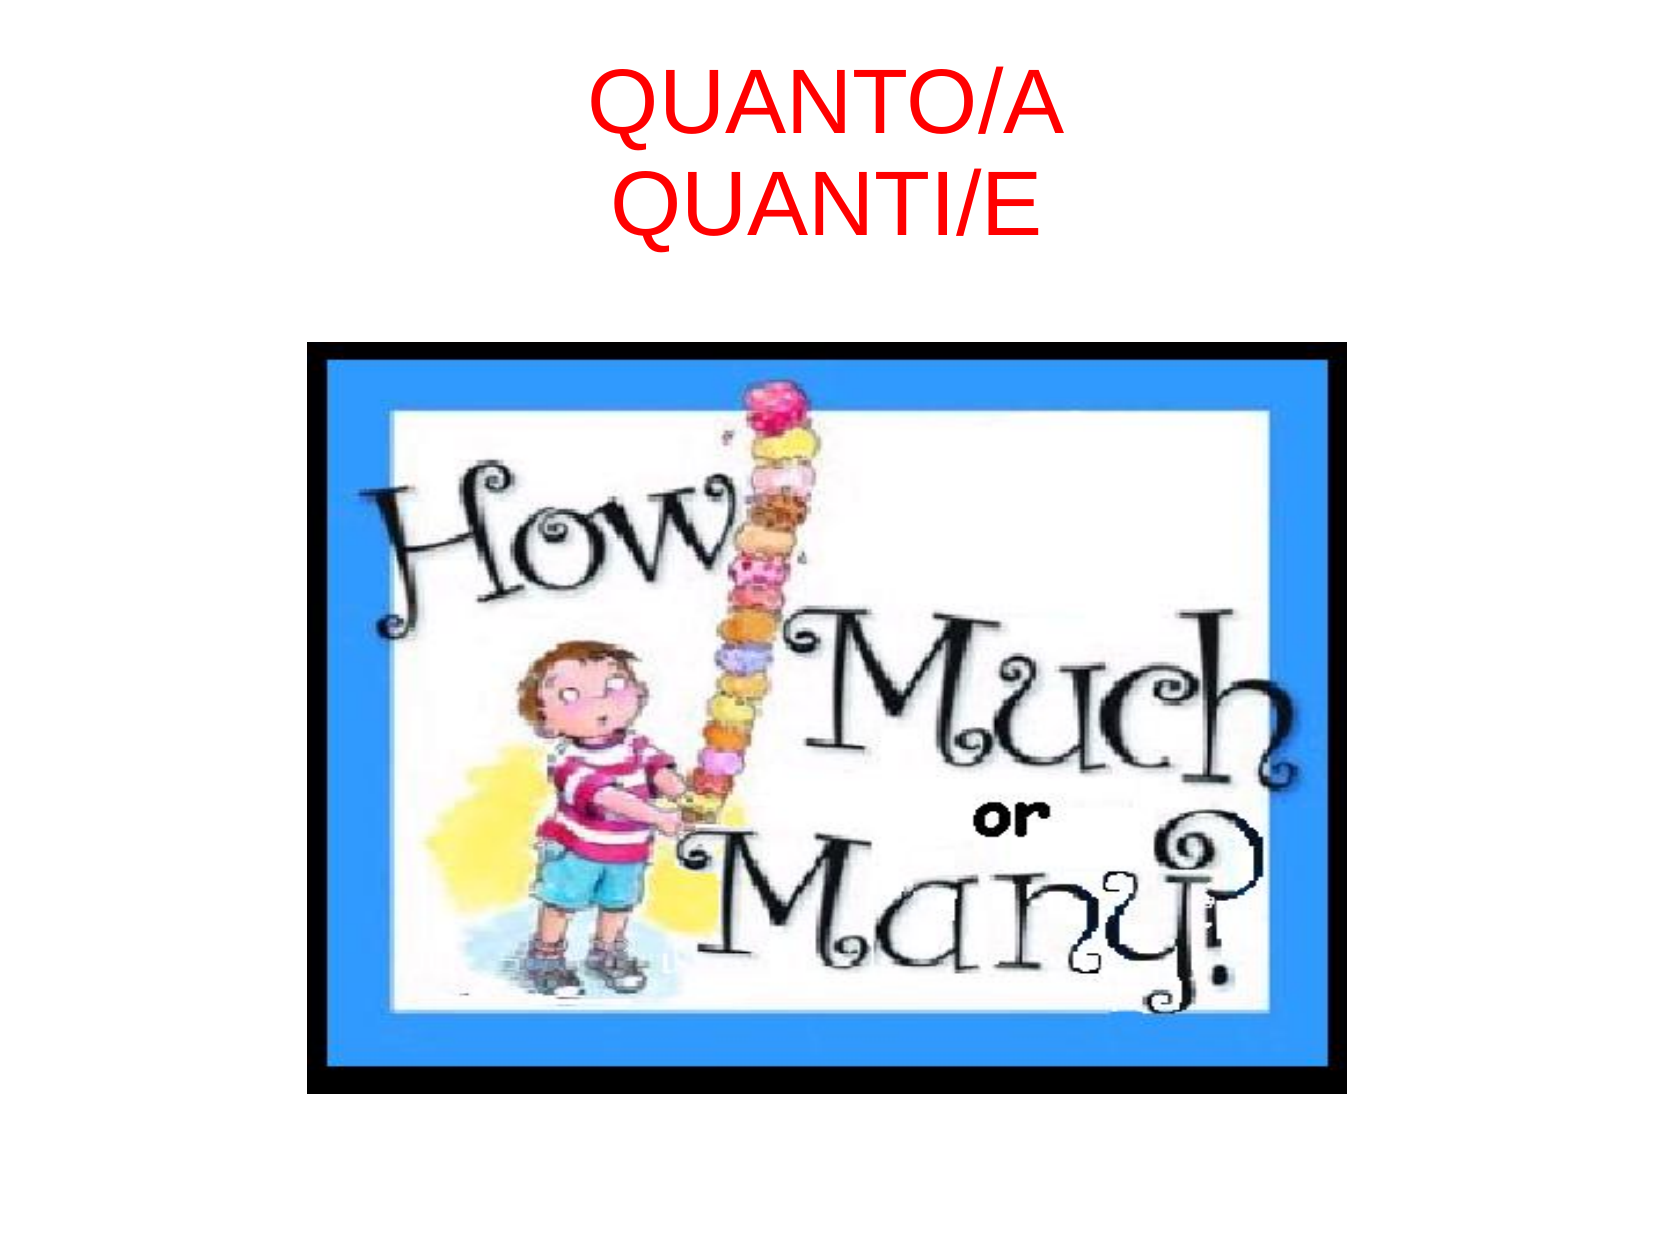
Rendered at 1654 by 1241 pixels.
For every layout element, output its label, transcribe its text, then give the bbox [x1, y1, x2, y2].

picture [307, 342, 1347, 1095]
title QUANTO/A QUANTI/E [82, 49, 1571, 257]
